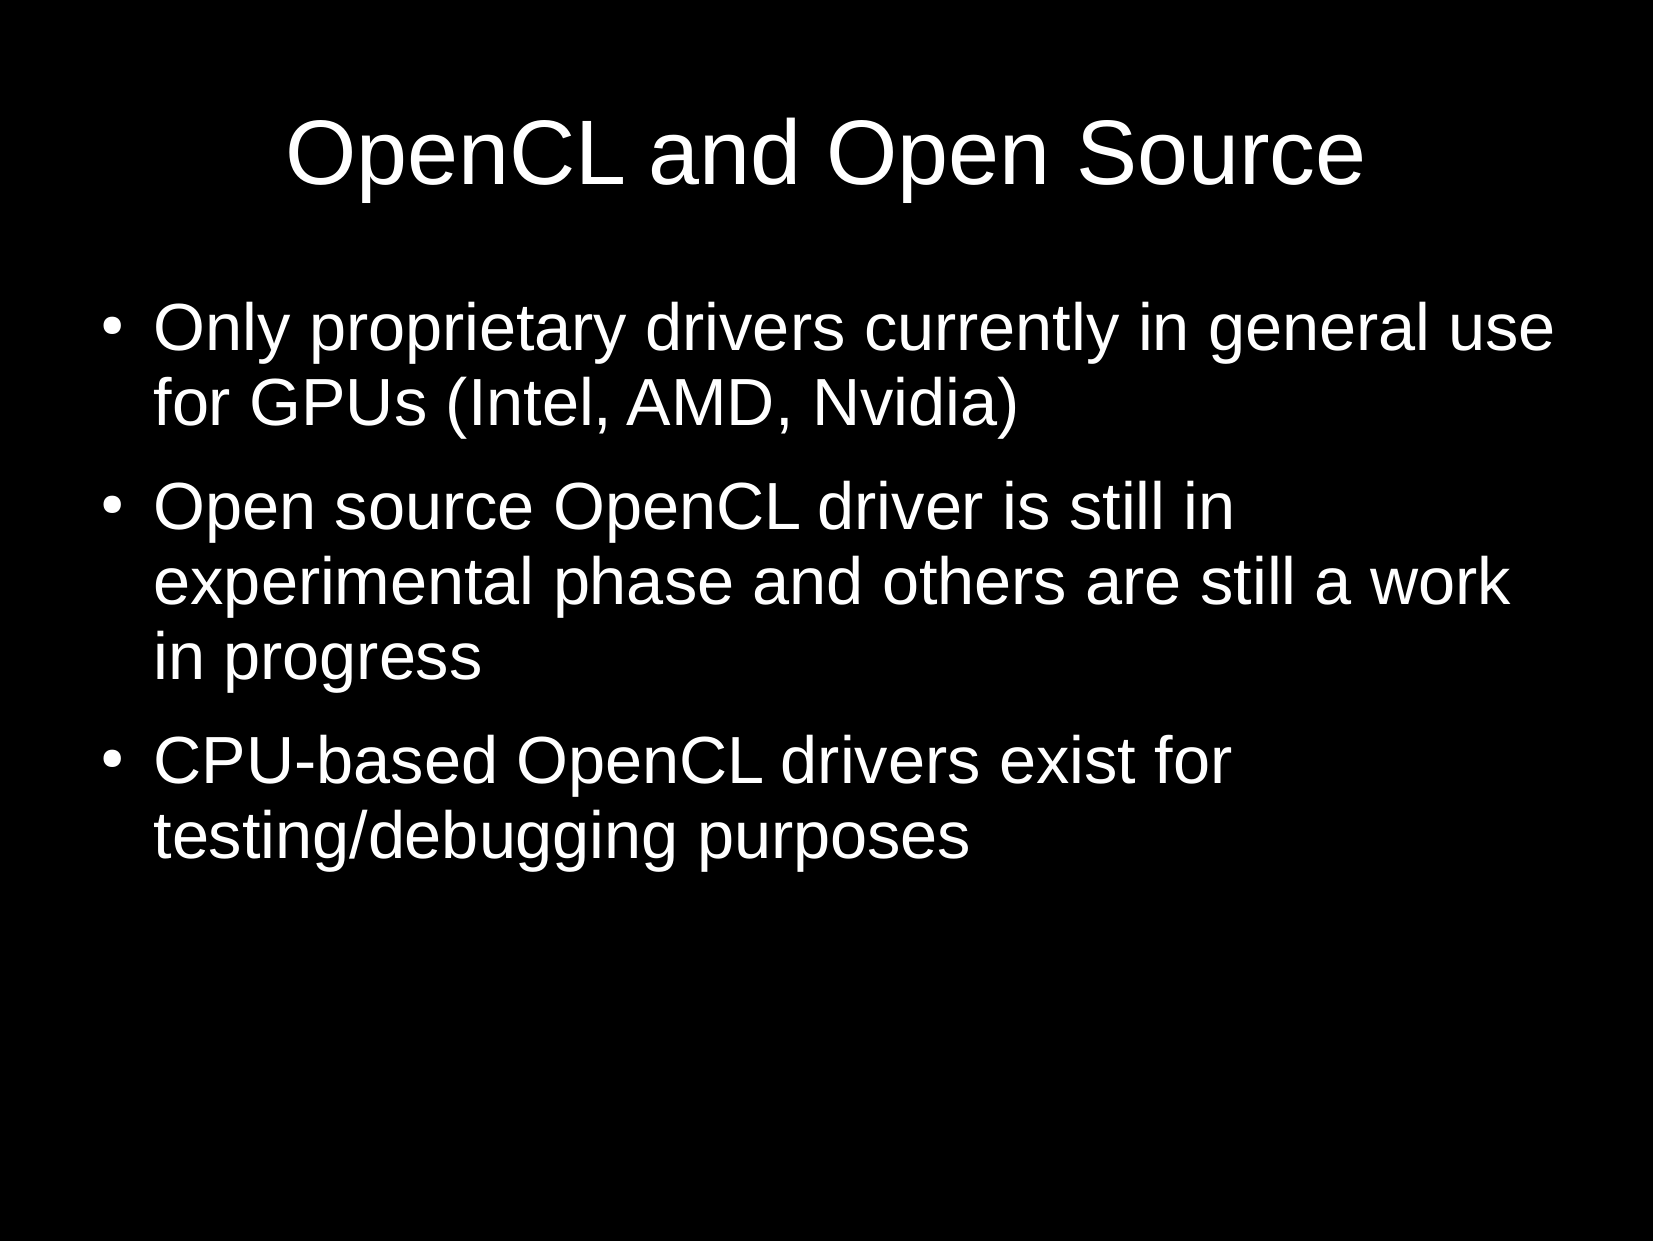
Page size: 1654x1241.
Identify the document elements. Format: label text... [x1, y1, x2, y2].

list Only proprietary drivers currently in general use for GPUs (Intel, AMD, Nvidia) Open source OpenCL driver is still in experimental phase and others are still a work in progress CPU-based OpenCL drivers exist for testing/debugging purposes [82, 290, 1571, 1010]
title OpenCL and Open Source [82, 49, 1571, 257]
